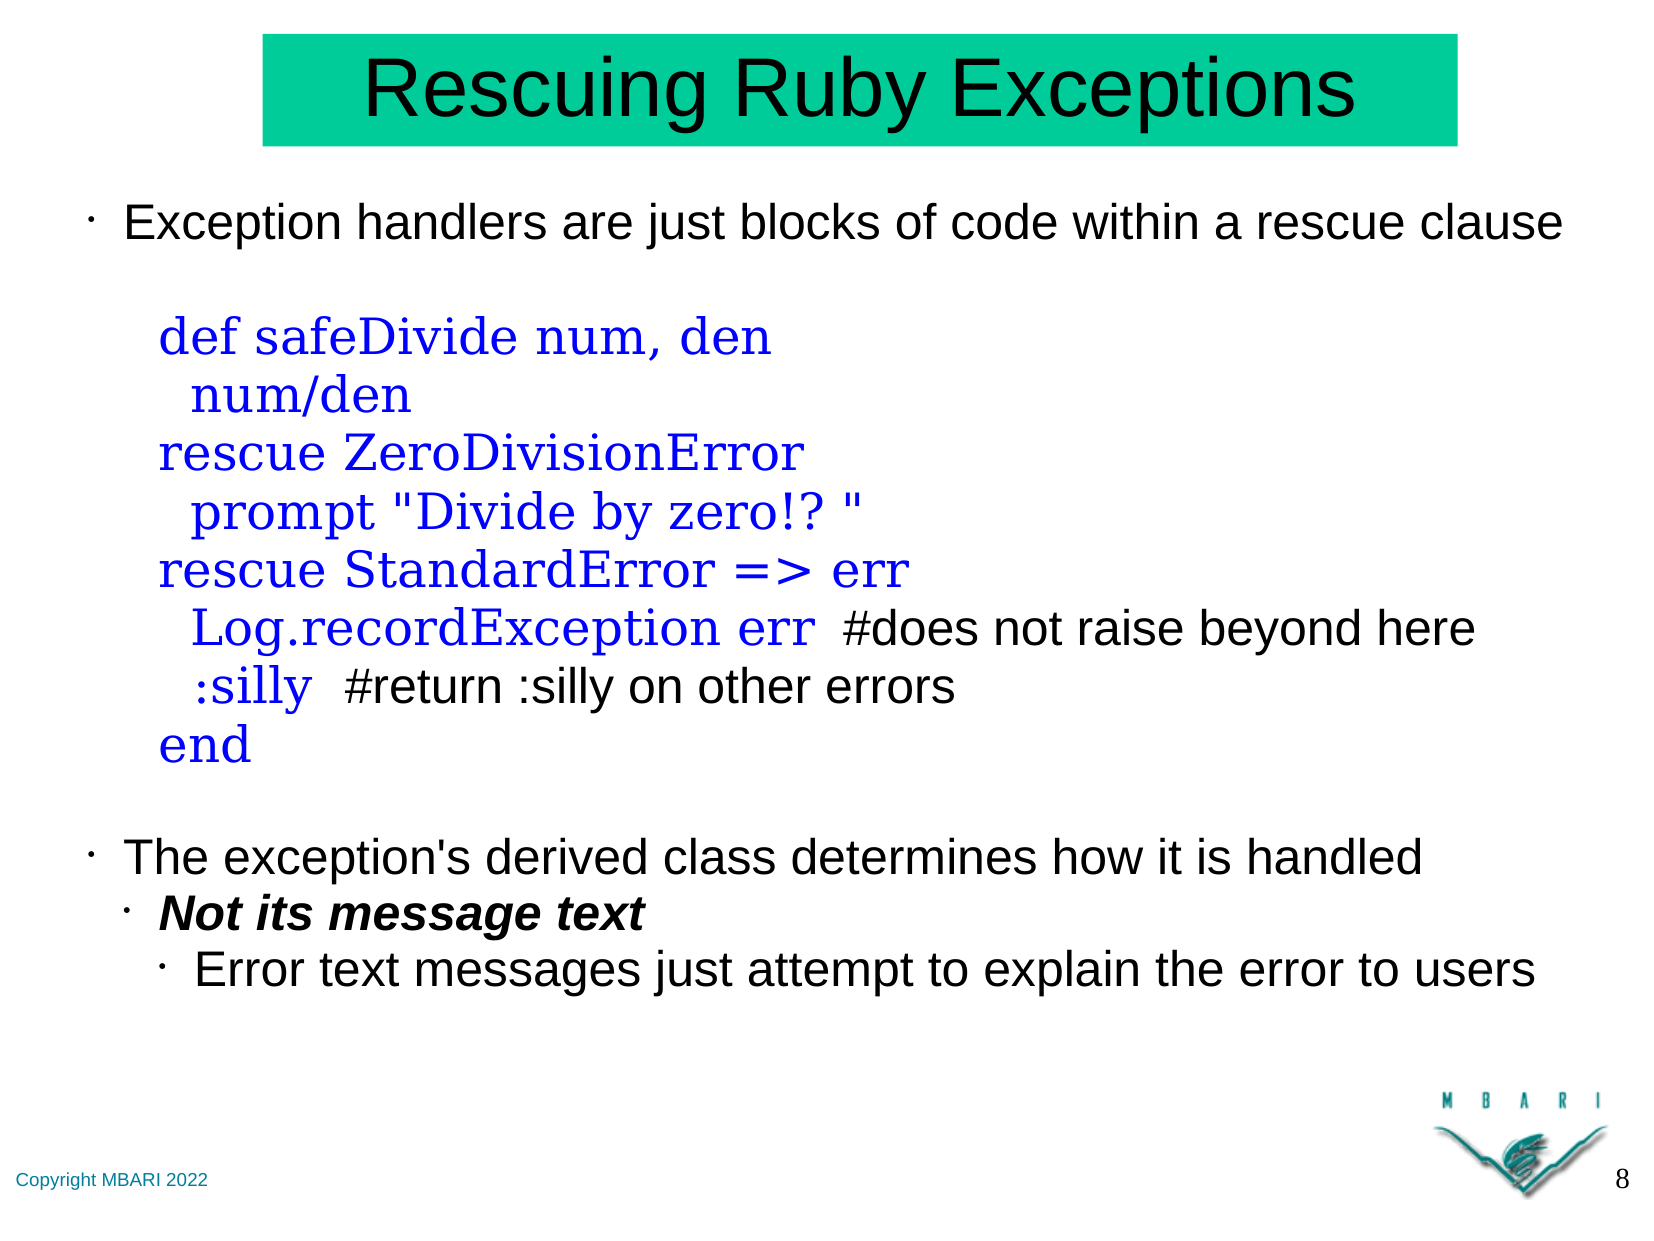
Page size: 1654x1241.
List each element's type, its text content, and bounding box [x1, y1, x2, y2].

picture [1426, 1091, 1613, 1200]
text_box Exception handlers are just blocks of code within a rescue clause def safeDivide num, den num/den rescue ZeroDivisionError prompt "Divide by zero!? " rescue StandardError => err Log.recordException err #does not raise beyond here :silly #return :silly on other errors end The exception's derived class determines how it is handled Not its message text Error text messages just attempt to explain the error to users [37, 186, 1580, 1096]
text_box Rescuing Ruby Exceptions [262, 33, 1458, 147]
